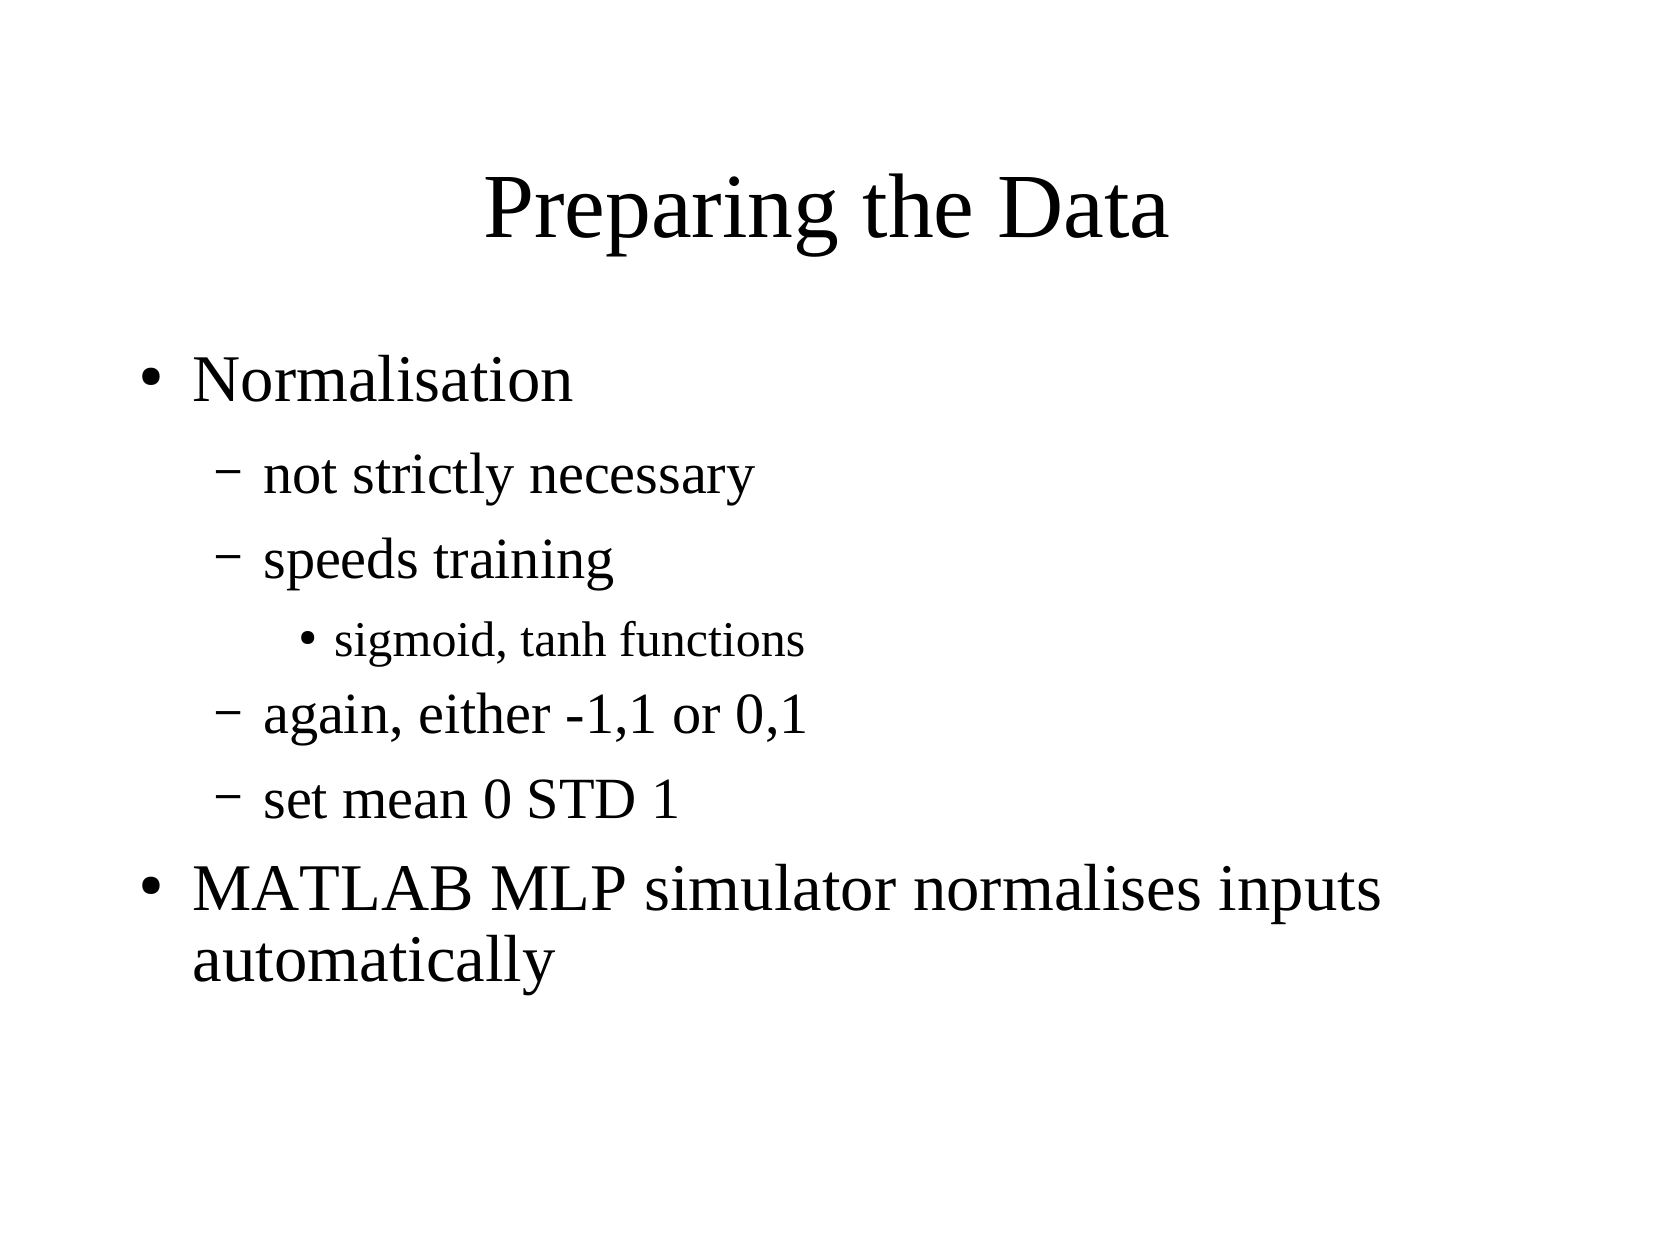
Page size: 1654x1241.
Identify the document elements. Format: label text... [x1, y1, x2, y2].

title Preparing the Data [121, 102, 1534, 311]
list Normalisation not strictly necessary speeds training sigmoid, tanh functions again, either -1,1 or 0,1 set mean 0 STD 1 MATLAB MLP simulator normalises inputs automatically [121, 344, 1534, 1127]
